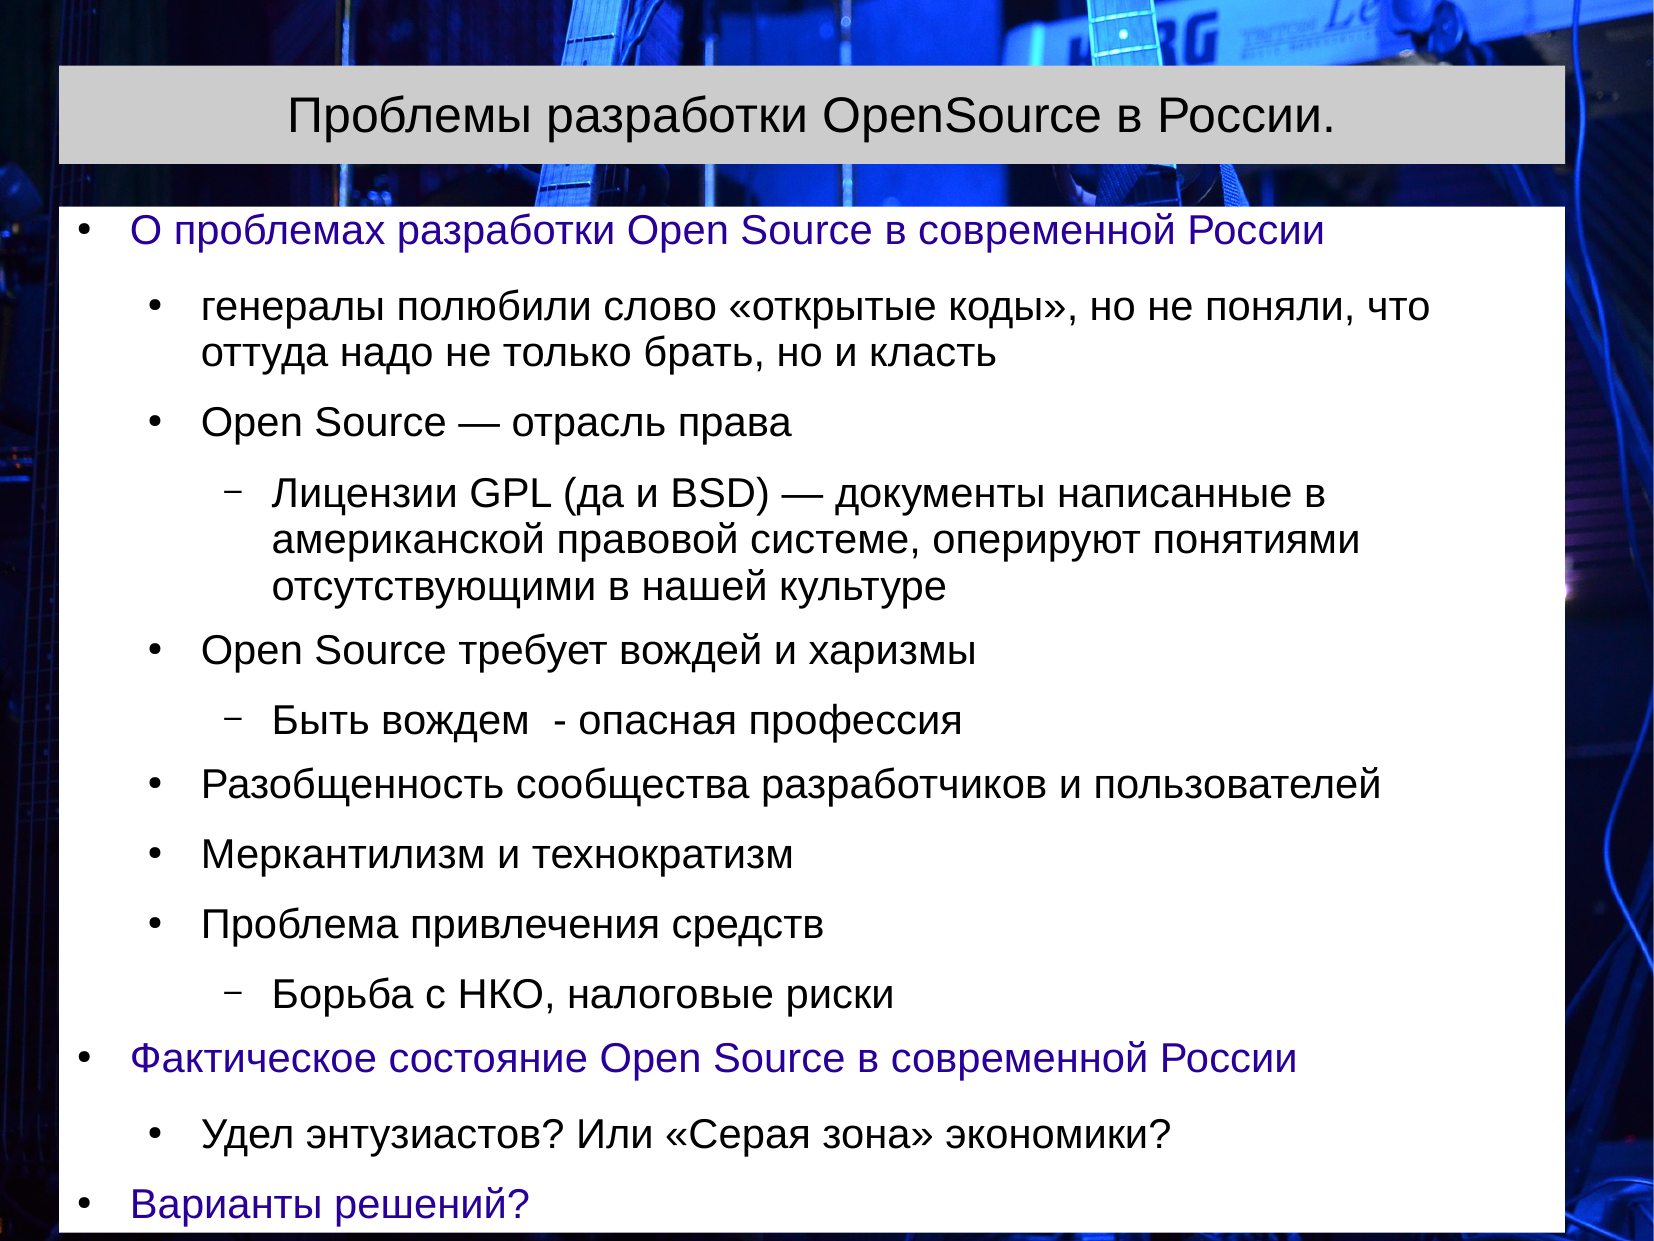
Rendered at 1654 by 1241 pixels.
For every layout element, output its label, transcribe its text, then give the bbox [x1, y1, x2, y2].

picture [0, 0, 1654, 1241]
title Проблемы разработки OpenSource в России. [59, 65, 1566, 164]
list О проблемах разработки Open Source в современной России генералы полюбили слово «открытые коды», но не поняли, что оттуда надо не только брать, но и класть Open Source — отрасль права Лицензии GPL (да и BSD) — документы написанные в американской правовой системе, оперируют понятиями отсутствующими в нашей культуре Open Source требует вождей и харизмы Быть вождем - опасная профессия Разобщенность сообщества разработчиков и пользователей Меркантилизм и технократизм Проблема привлечения средств Борьба с НКО, налоговые риски Фактическое состояние Open Source в современной России Удел энтузиастов? Или «Серая зона» экономики? Варианты решений? [59, 206, 1565, 1233]
